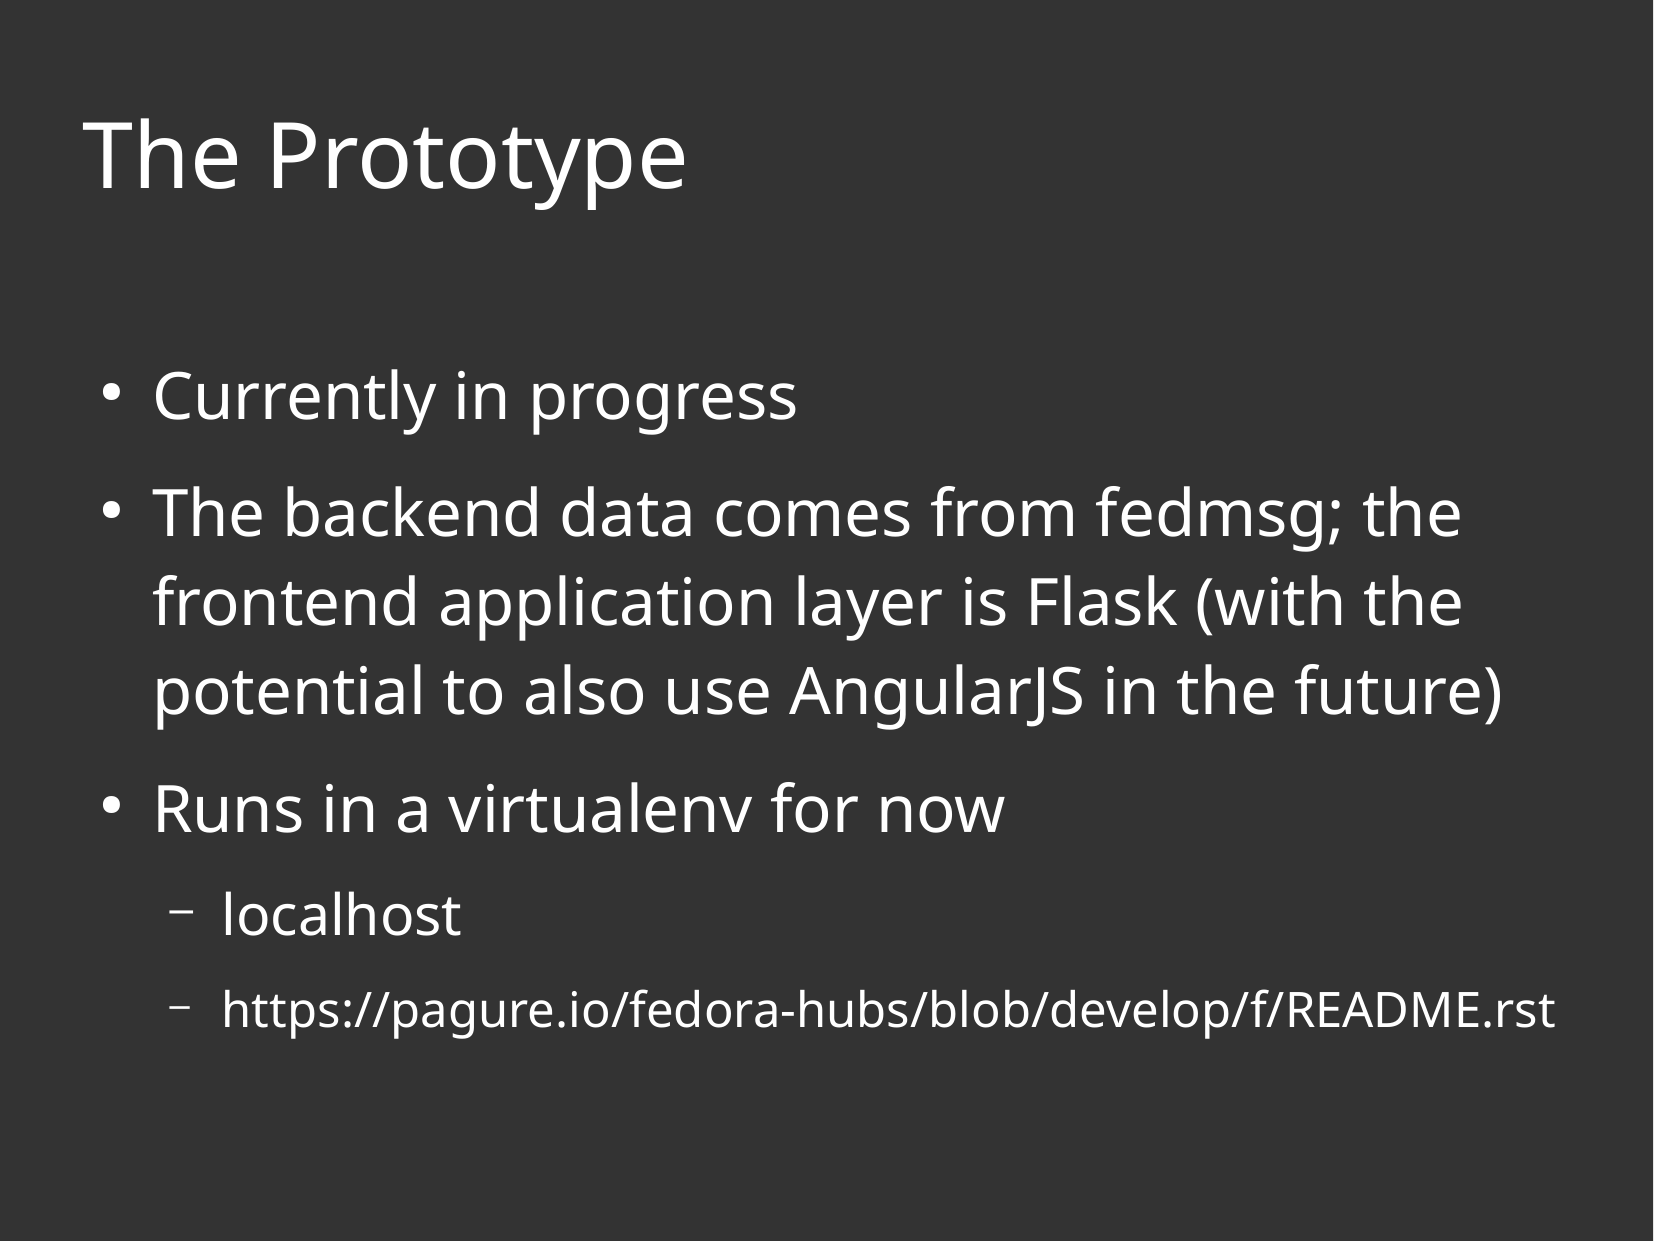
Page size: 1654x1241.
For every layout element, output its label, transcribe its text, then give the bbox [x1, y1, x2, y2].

title The Prototype [82, 49, 1571, 257]
list Currently in progress The backend data comes from fedmsg; the frontend application layer is Flask (with the potential to also use AngularJS in the future) Runs in a virtualenv for now localhost https://pagure.io/fedora-hubs/blob/develop/f/README.rst [82, 349, 1571, 1069]
